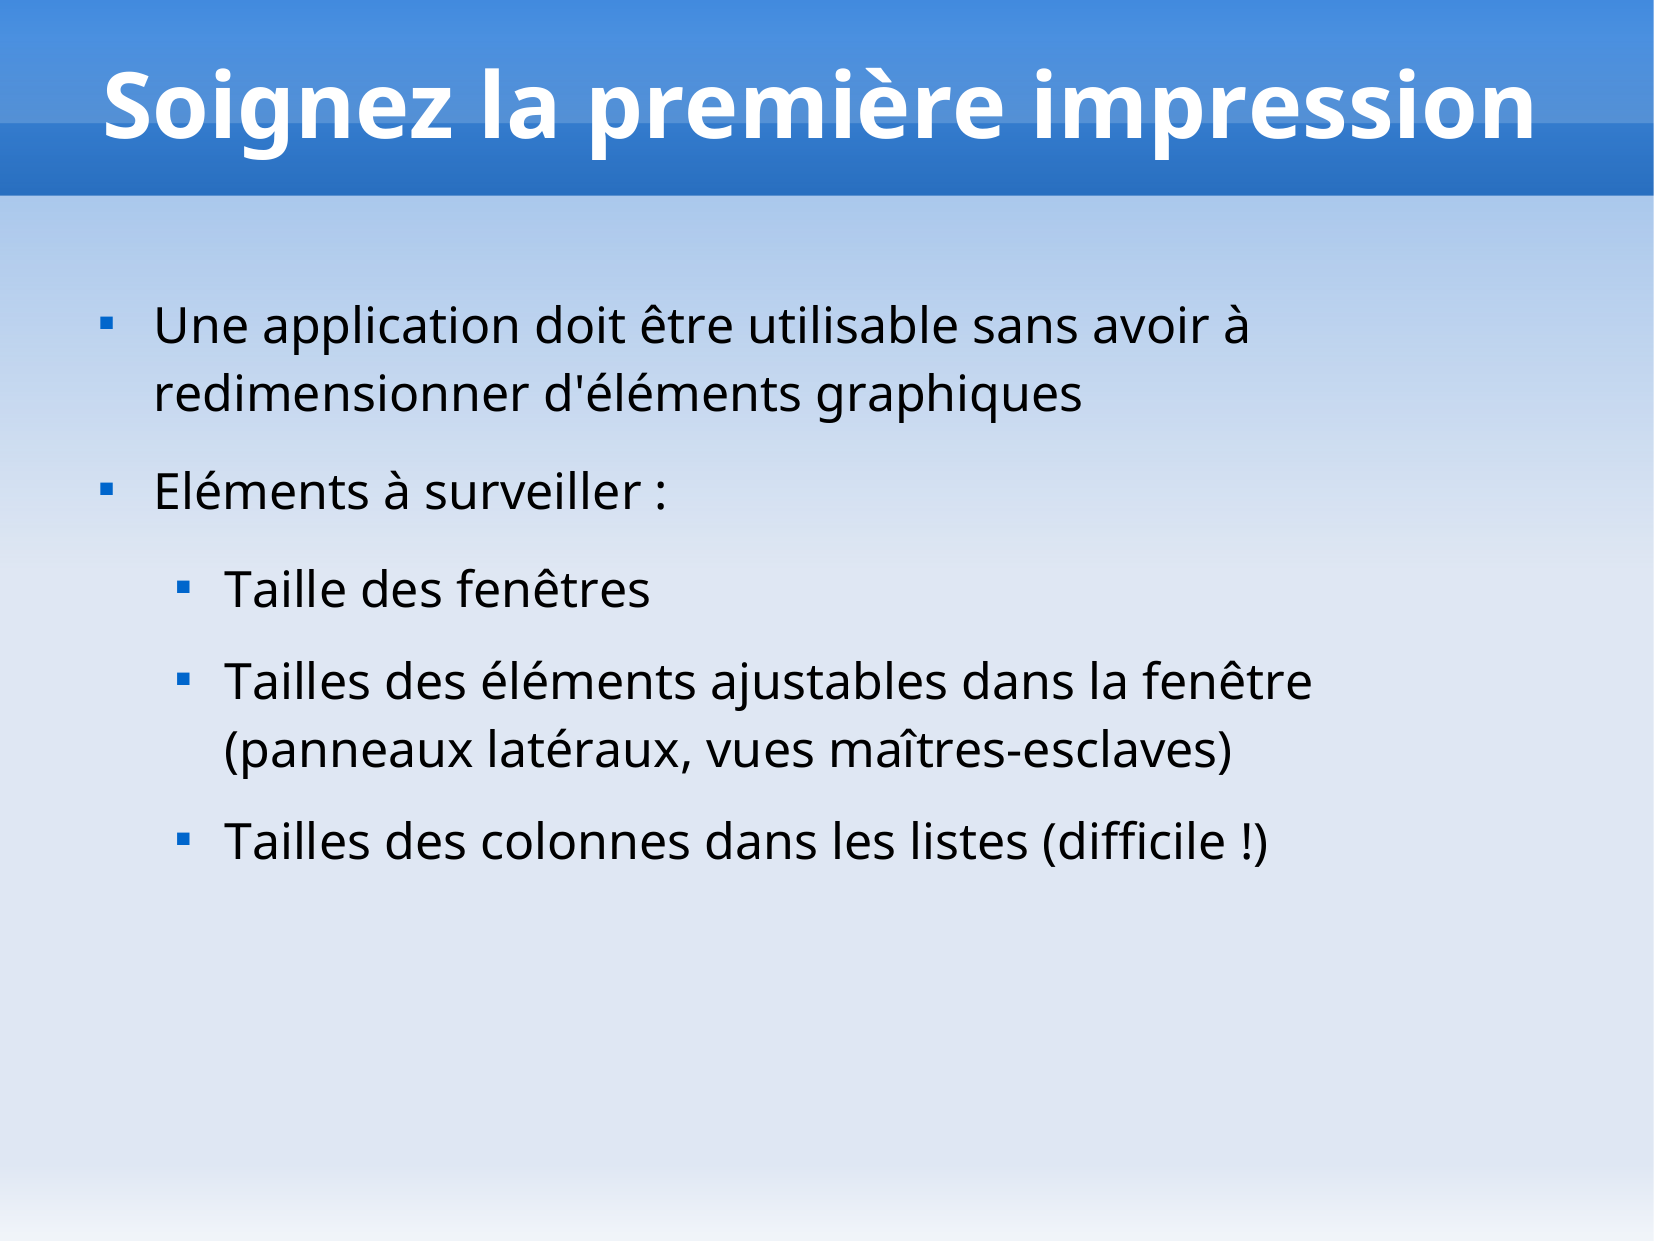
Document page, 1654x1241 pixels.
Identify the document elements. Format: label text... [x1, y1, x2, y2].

list Une application doit être utilisable sans avoir à redimensionner d'éléments graphiques Eléments à surveiller : Taille des fenêtres Tailles des éléments ajustables dans la fenêtre (panneaux latéraux, vues maîtres-esclaves) Tailles des colonnes dans les listes (difficile !) [82, 290, 1571, 1109]
picture [0, 0, 1654, 1241]
title Soignez la première impression [76, 0, 1565, 208]
